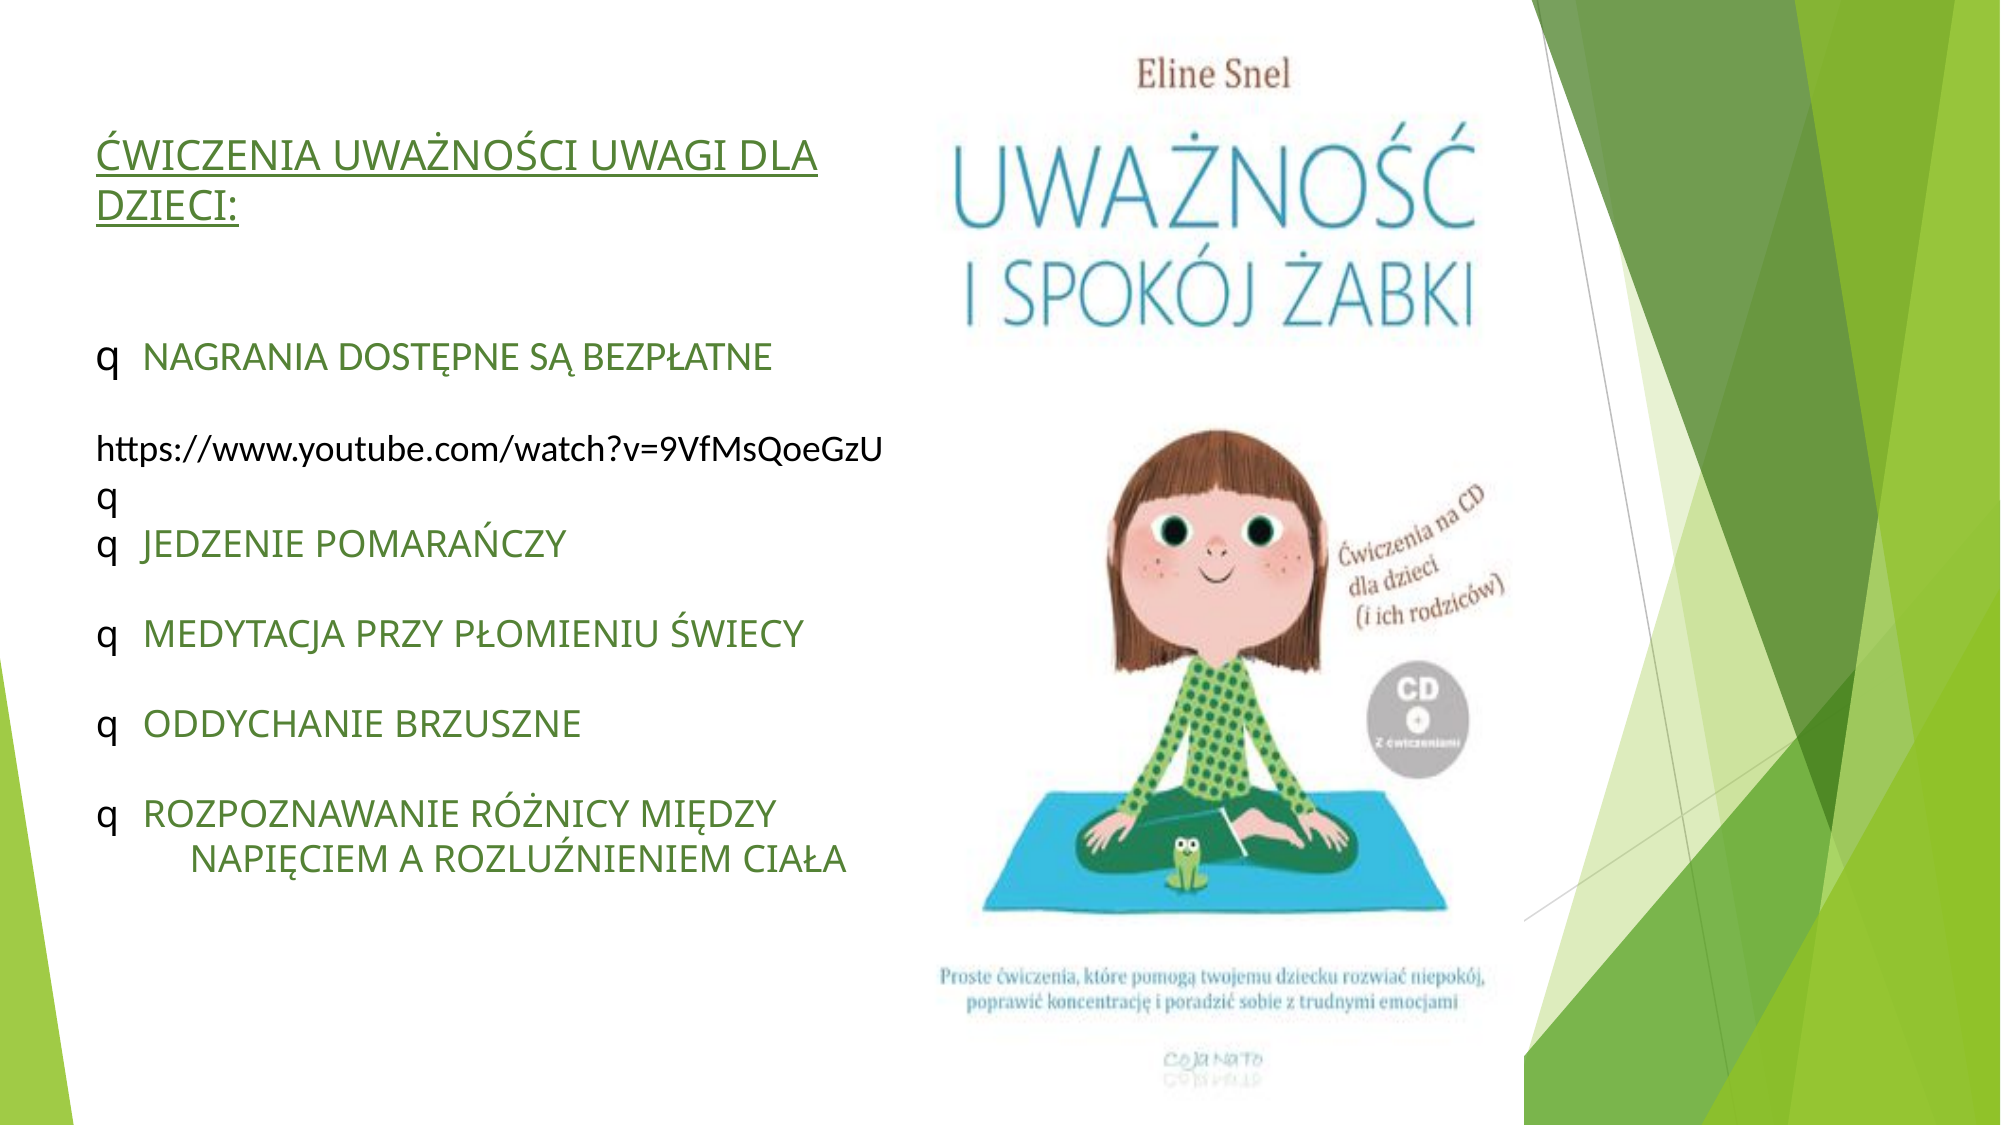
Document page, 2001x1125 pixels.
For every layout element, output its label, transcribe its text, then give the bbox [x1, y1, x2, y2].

text_box ĆWICZENIA UWAŻNOŚCI UWAGI DLA DZIECI: NAGRANIA DOSTĘPNE SĄ BEZPŁATNE https://www.youtube.com/watch?v=9VfMsQoeGzU JEDZENIE POMARAŃCZY MEDYTACJA PRZY PŁOMIENIU ŚWIECY ODDYCHANIE BRZUSZNE ROZPOZNAWANIE RÓŻNICY MIĘDZY NAPIĘCIEM A ROZLUŹNIENIEM CIAŁA [80, 71, 907, 1125]
picture [907, 0, 1524, 1125]
